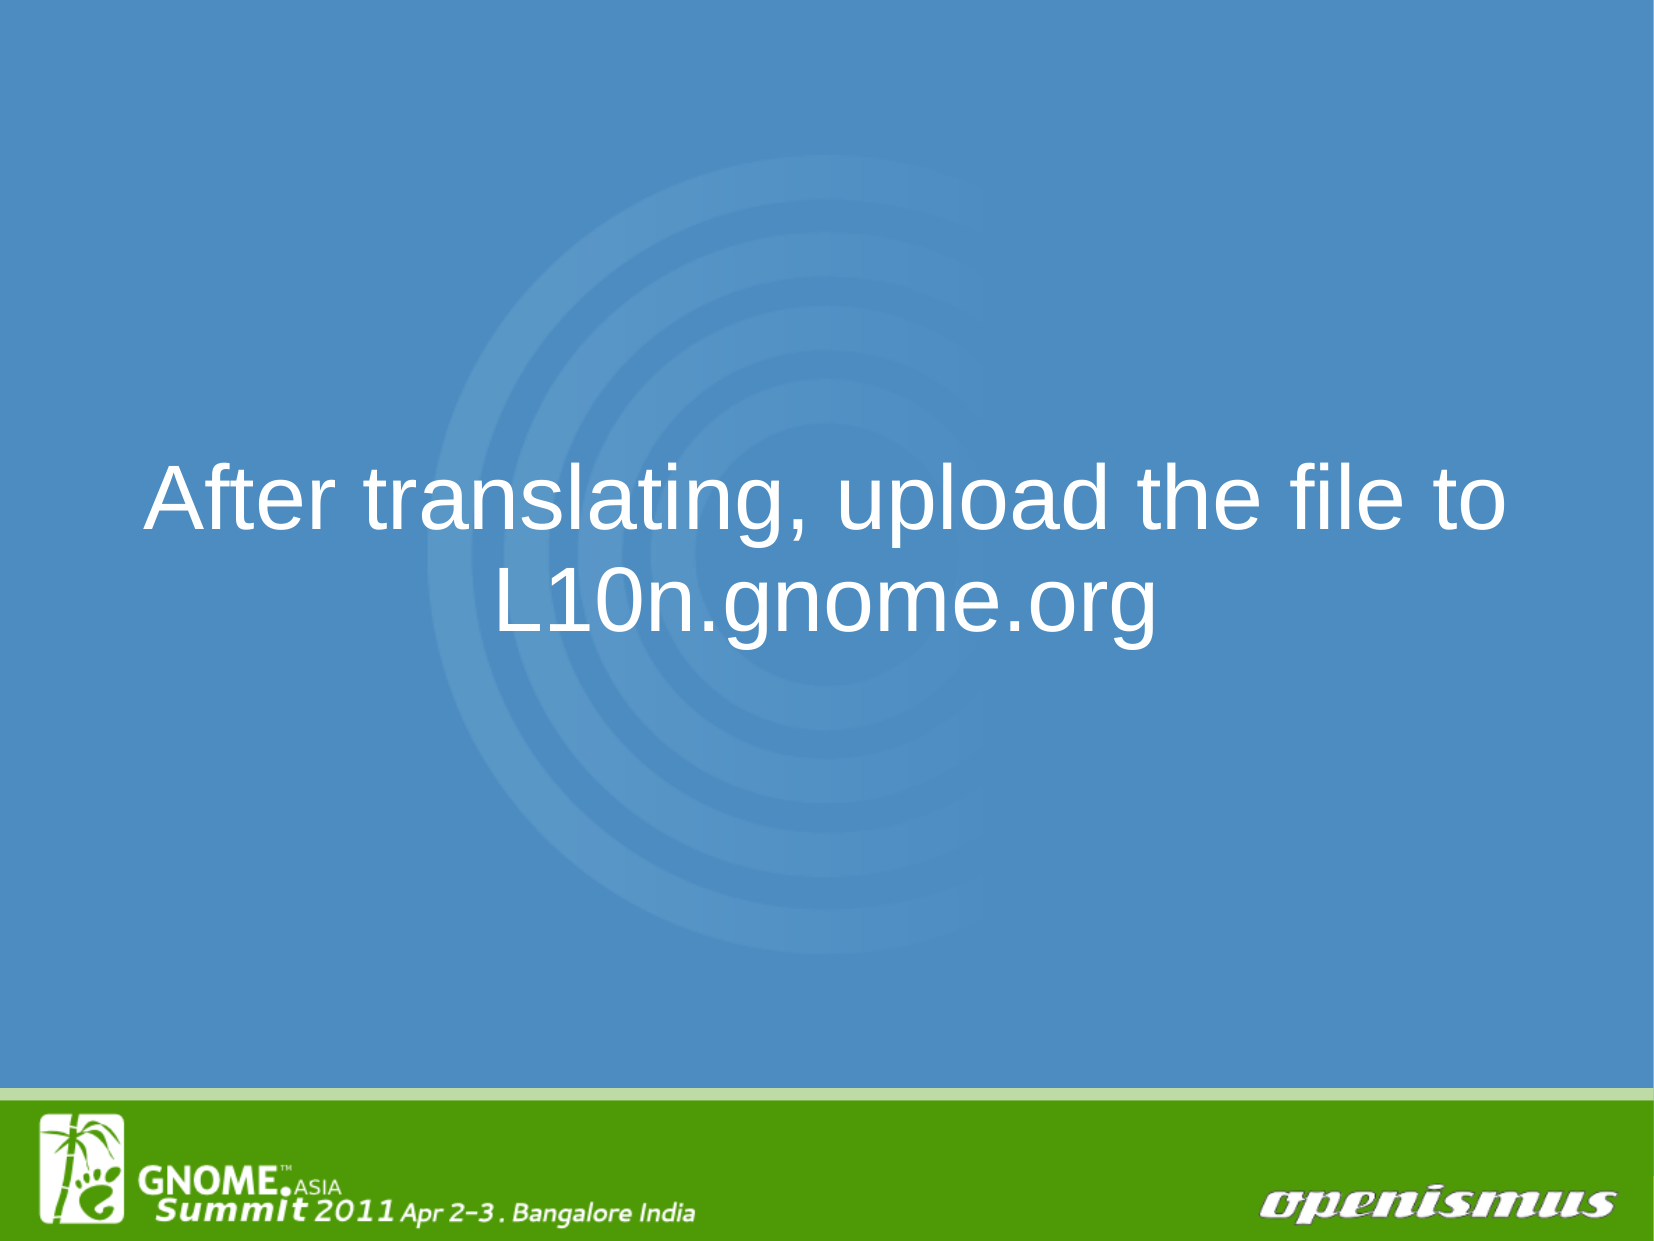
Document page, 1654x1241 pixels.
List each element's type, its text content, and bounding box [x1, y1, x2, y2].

title After translating, upload the file to L10n.gnome.org [82, 445, 1571, 653]
picture [0, 0, 1654, 1241]
